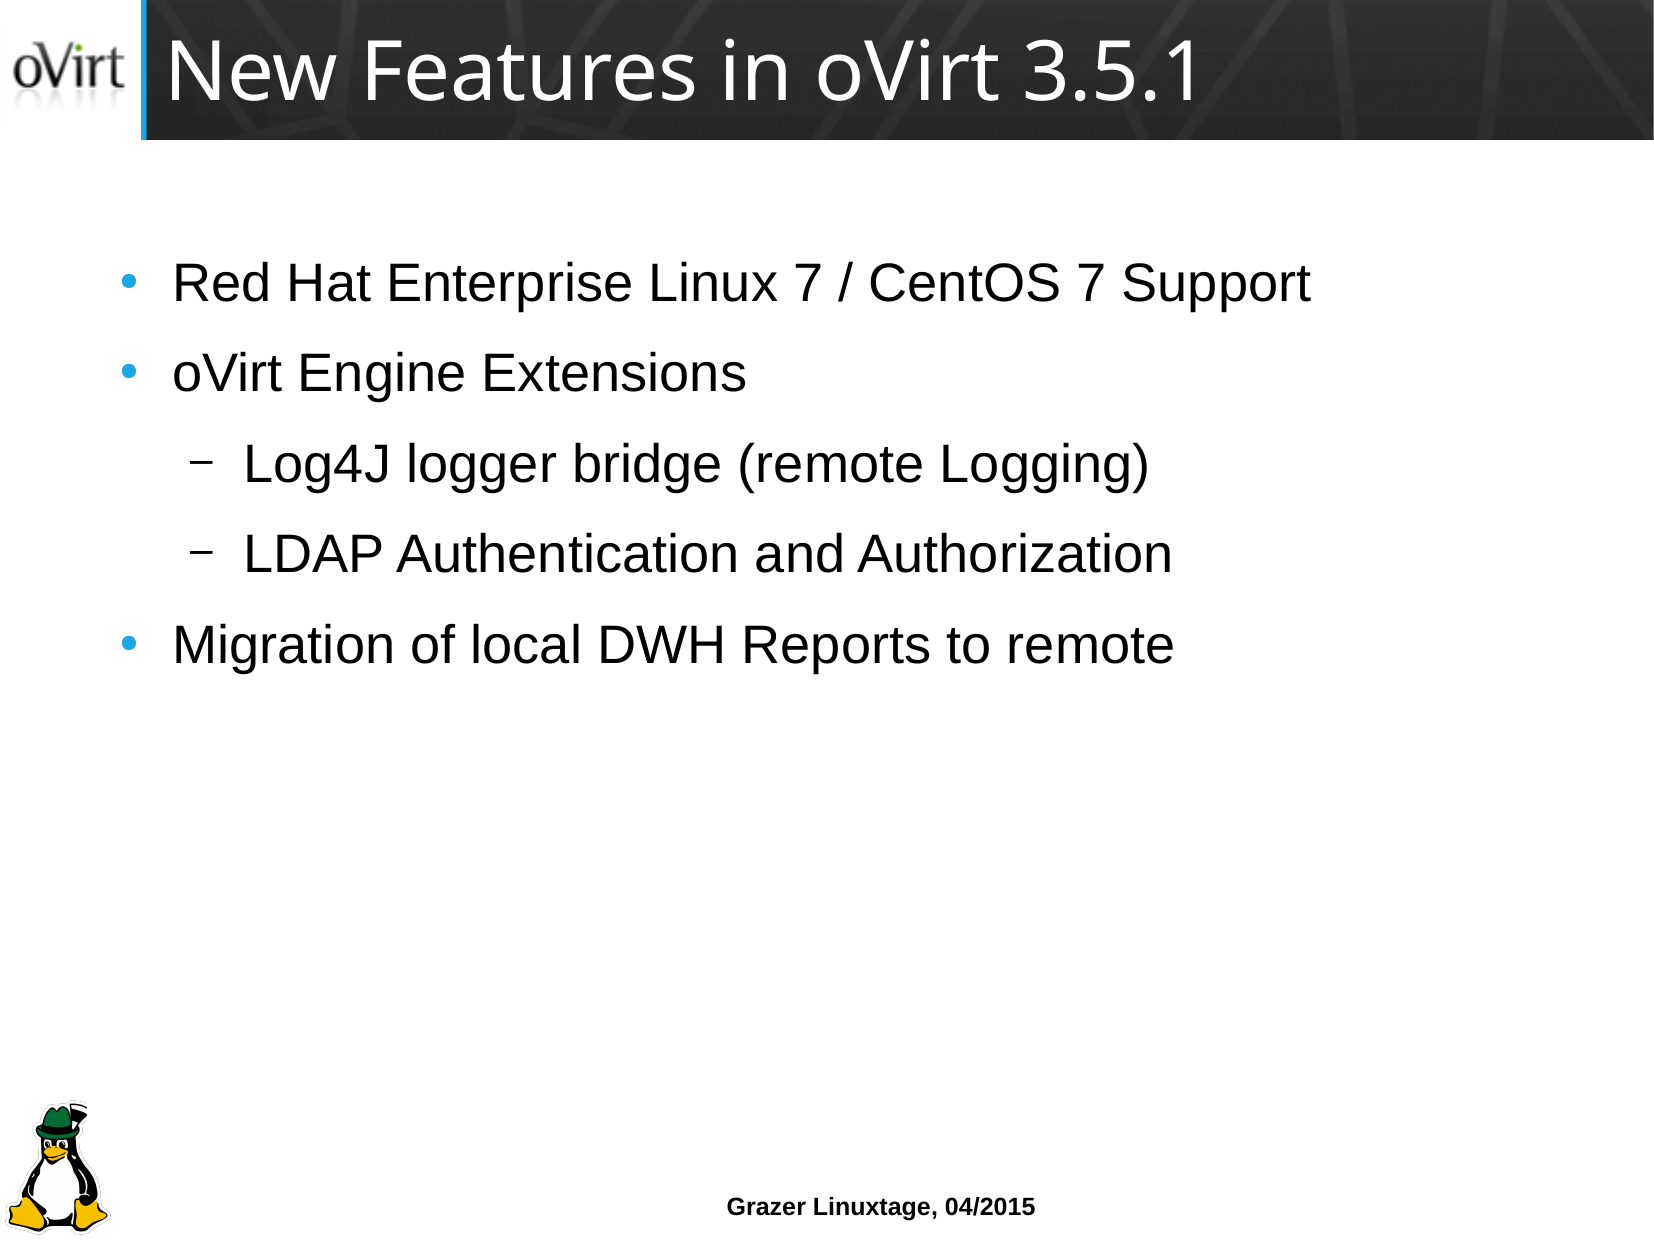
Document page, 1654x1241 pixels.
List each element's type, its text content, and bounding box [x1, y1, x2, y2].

title New Features in oVirt 3.5.1 [164, 18, 1653, 119]
picture [5, 1100, 111, 1235]
picture [0, 0, 1654, 140]
text_box Red Hat Enterprise Linux 7 / CentOS 7 Support oVirt Engine Extensions Log4J logger bridge (remote Logging) LDAP Authentication and Authorization Migration of local DWH Reports to remote [86, 244, 1576, 1126]
